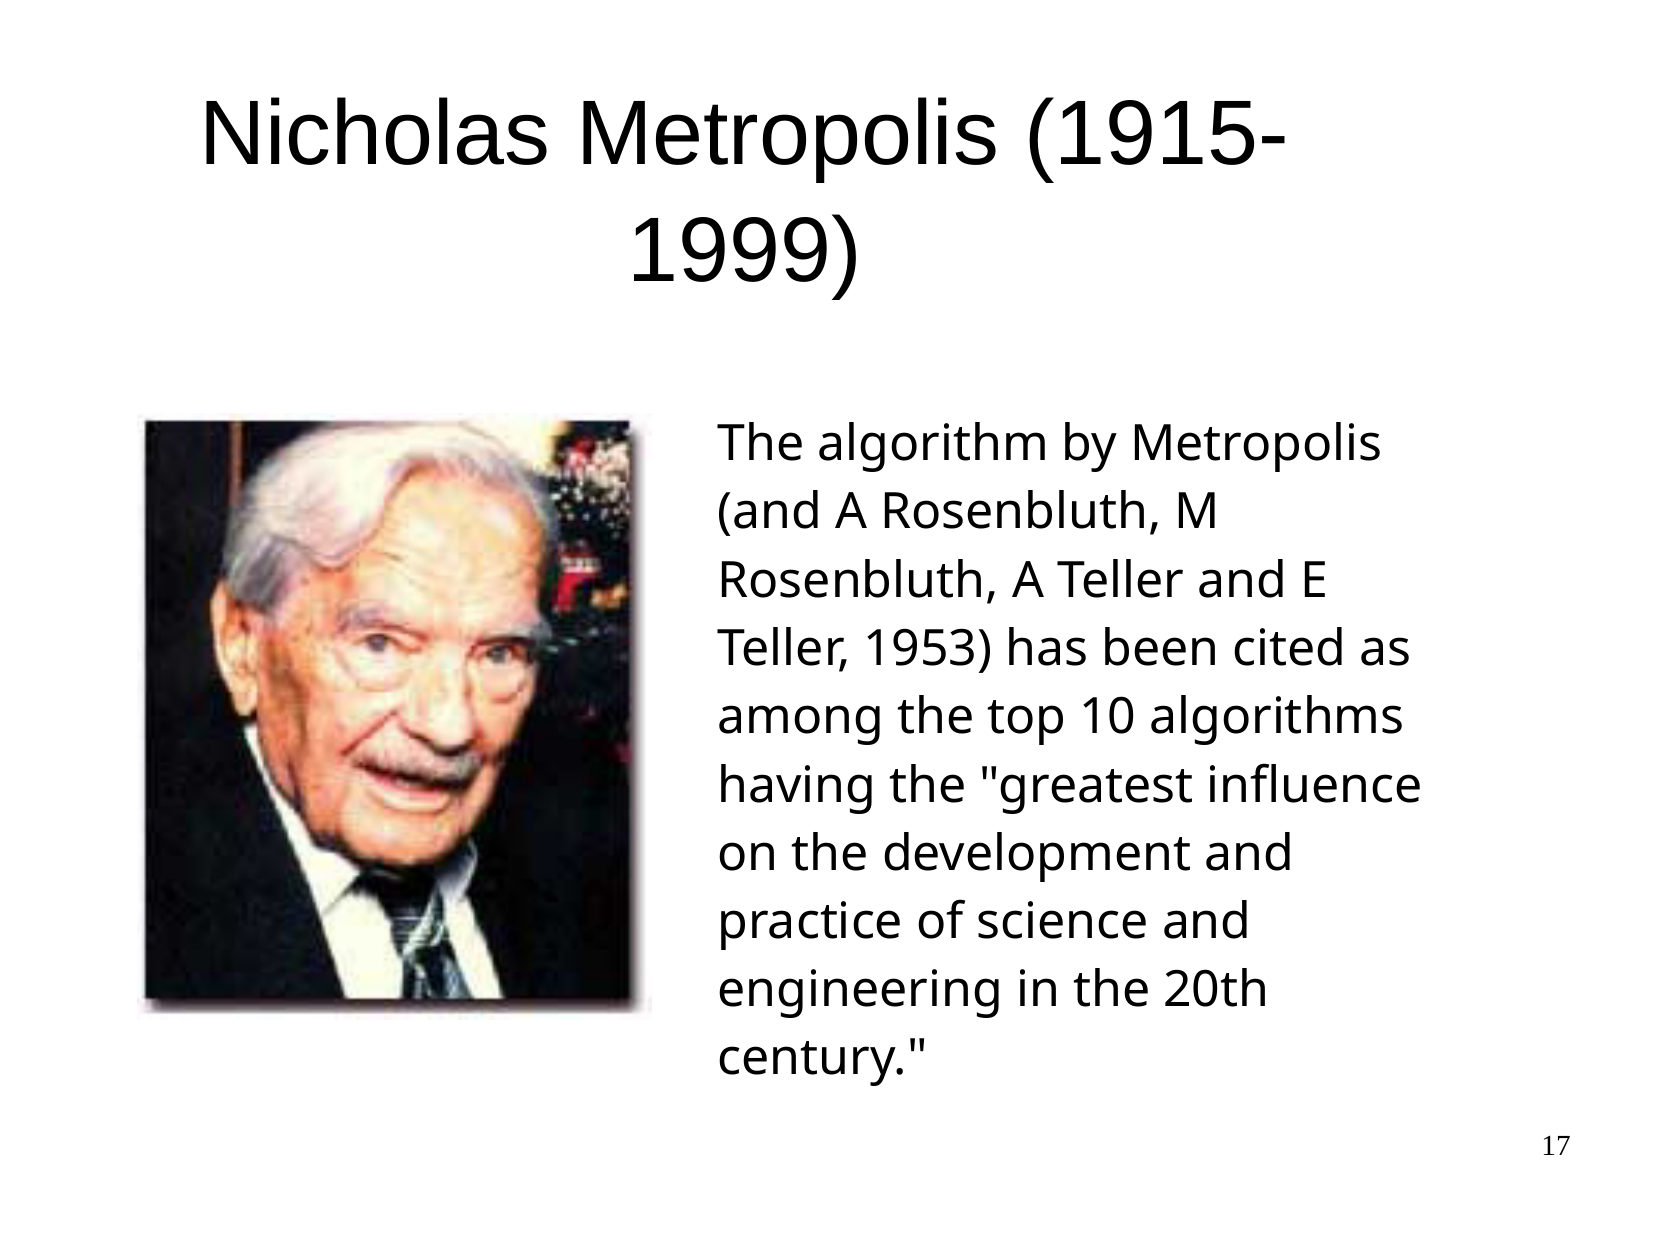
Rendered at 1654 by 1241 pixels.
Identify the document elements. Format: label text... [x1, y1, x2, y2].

title Nicholas Metropolis (1915-1999)‏ [123, 27, 1367, 317]
text_box The algorithm by Metropolis (and A Rosenbluth, M Rosenbluth, A Teller and E Teller, 1953) has been cited as among the top 10 algorithms having the "greatest influence on the development and practice of science and engineering in the 20th century." [702, 399, 1489, 1098]
picture [137, 413, 652, 1020]
